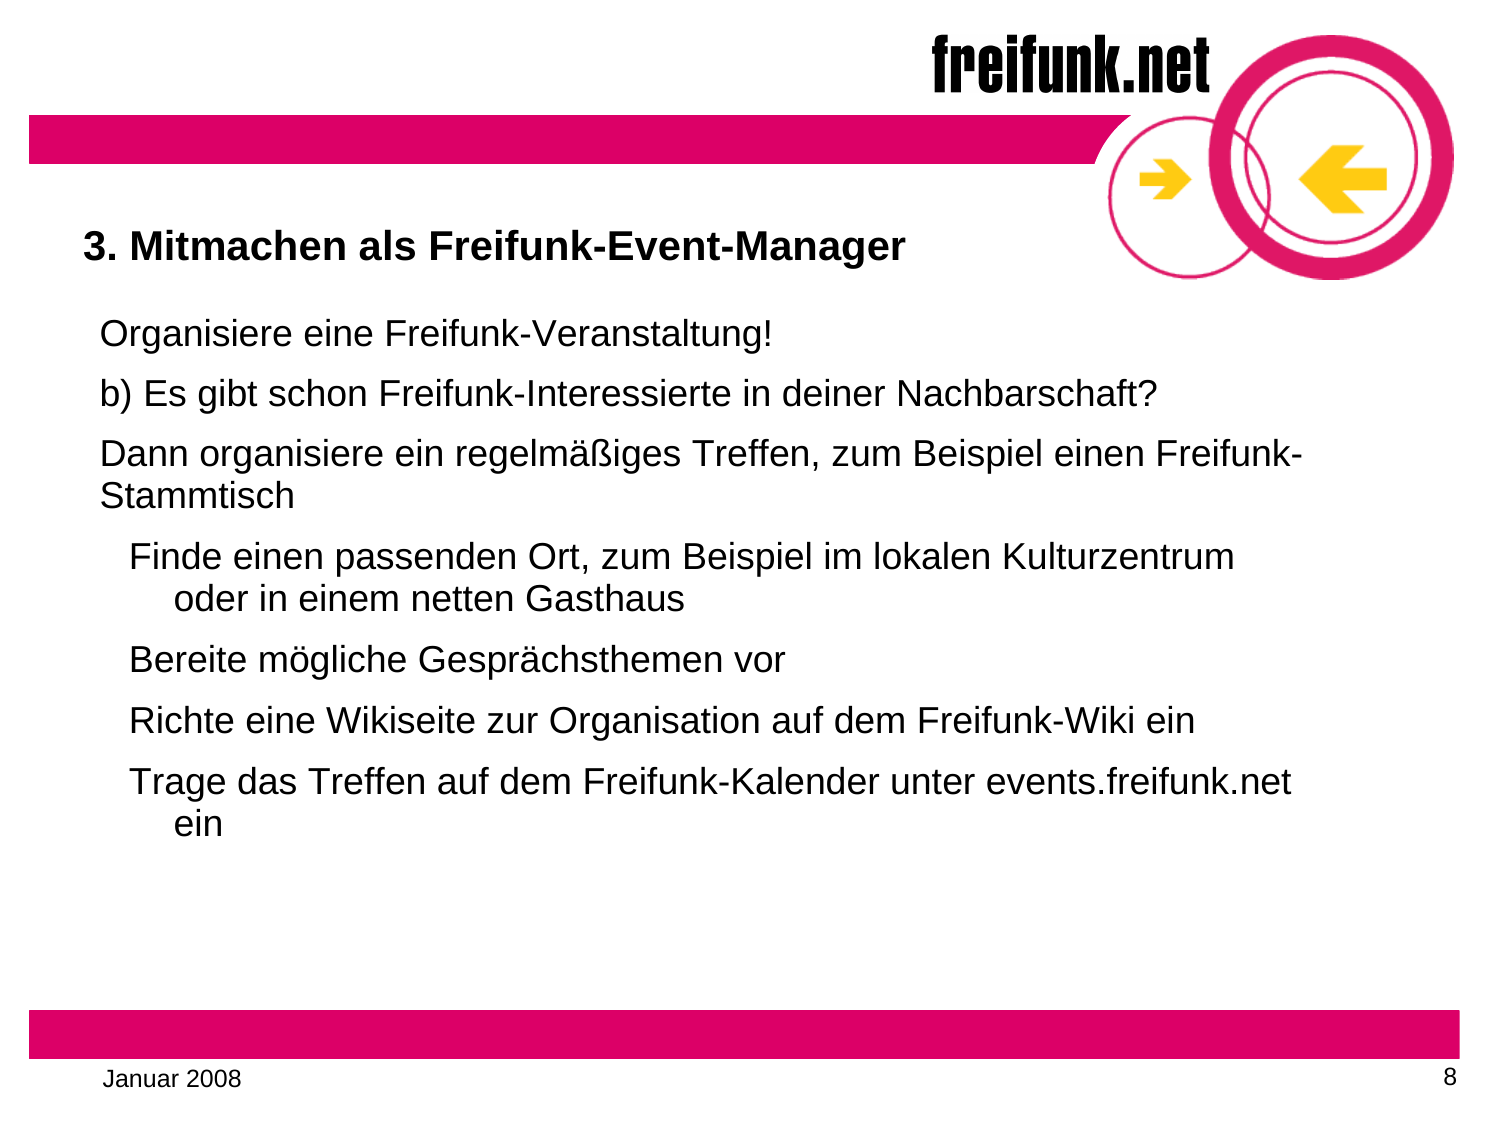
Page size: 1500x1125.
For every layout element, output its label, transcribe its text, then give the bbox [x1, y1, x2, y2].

text_box Organisiere eine Freifunk-Veranstaltung! b) Es gibt schon Freifunk-Interessierte in deiner Nachbarschaft? Dann organisiere ein regelmäßiges Treffen, zum Beispiel einen Freifunk-Stammtisch Finde einen passenden Ort, zum Beispiel im lokalen Kulturzentrum oder in einem netten Gasthaus Bereite mögliche Gesprächsthemen vor Richte eine Wikiseite zur Organisation auf dem Freifunk-Wiki ein Trage das Treffen auf dem Freifunk-Kalender unter events.freifunk.net ein [99, 312, 1324, 950]
text_box 3. Mitmachen als Freifunk-Event-Manager [47, 219, 921, 268]
picture [932, 34, 1454, 280]
